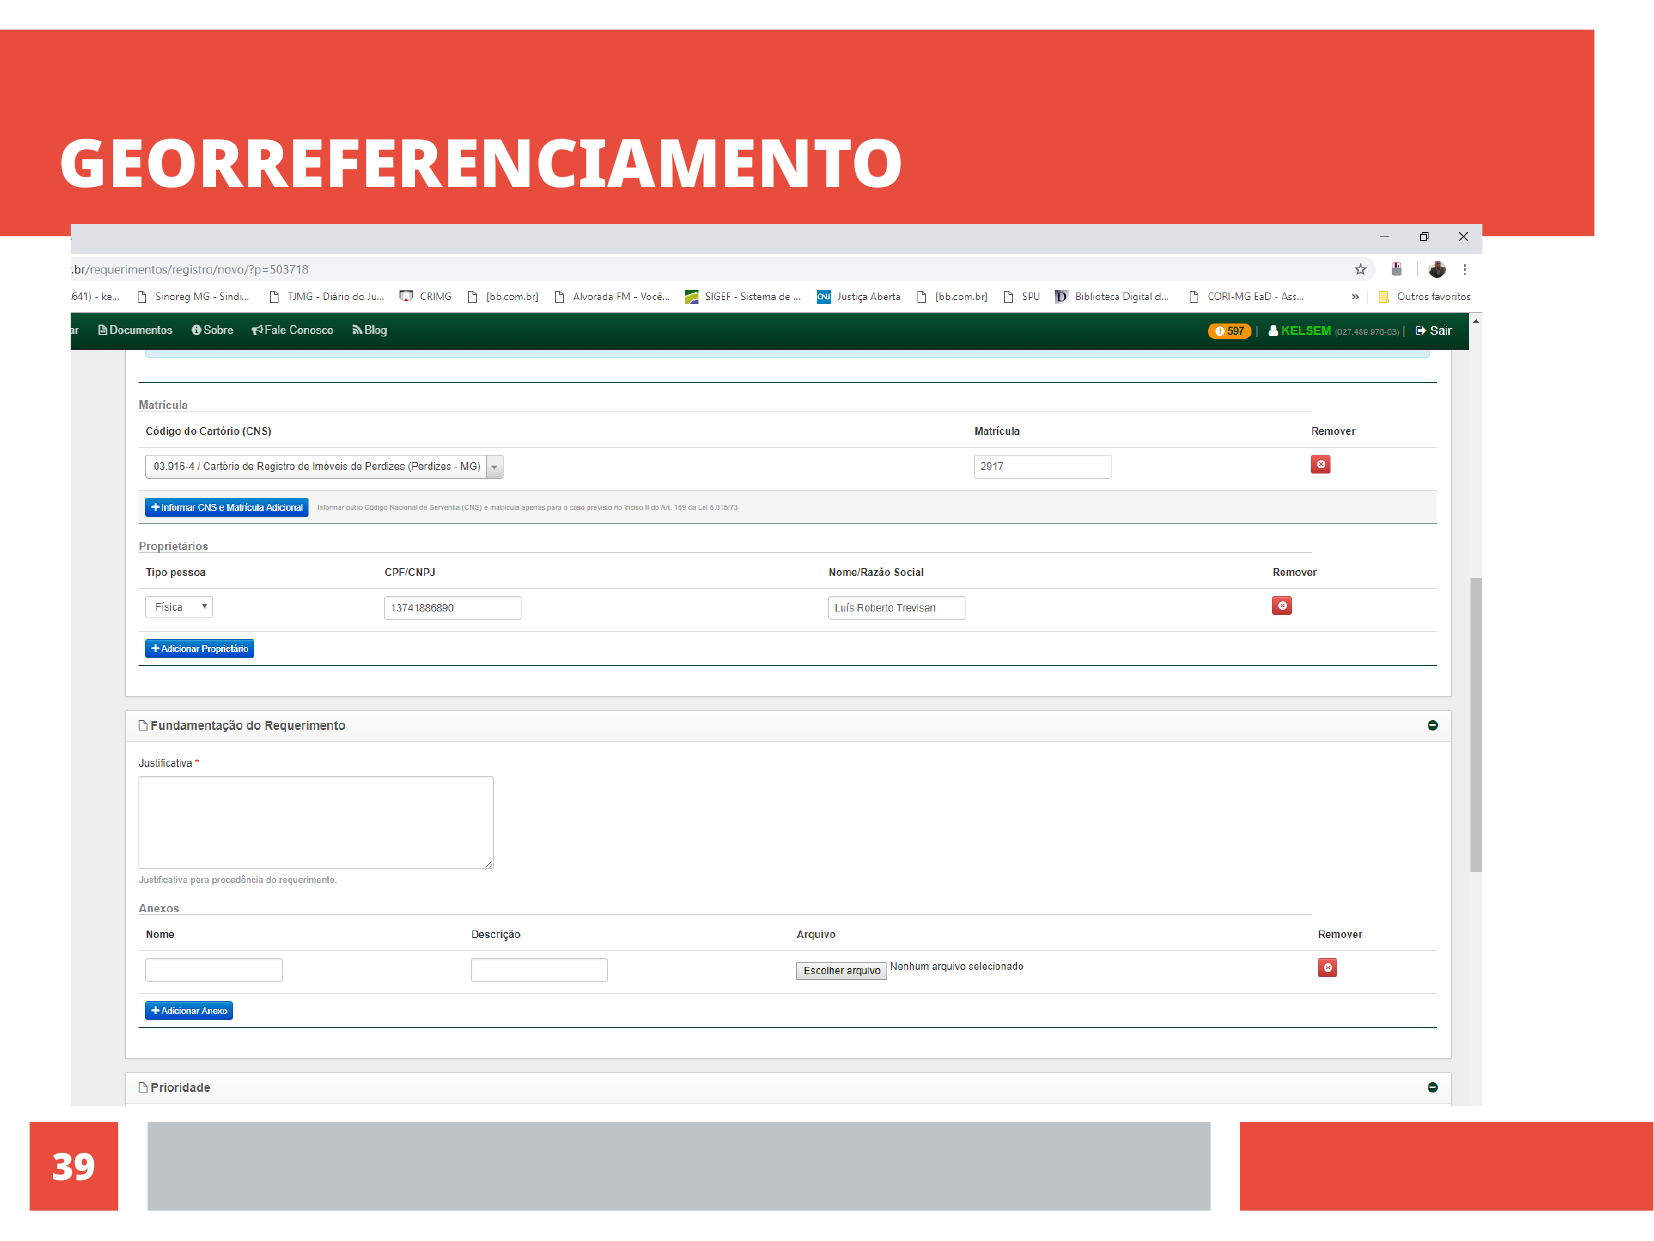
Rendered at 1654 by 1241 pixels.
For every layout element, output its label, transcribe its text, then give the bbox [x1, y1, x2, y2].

picture [70, 224, 1483, 1106]
title GEORREFERENCIAMENTO [59, 59, 1595, 207]
